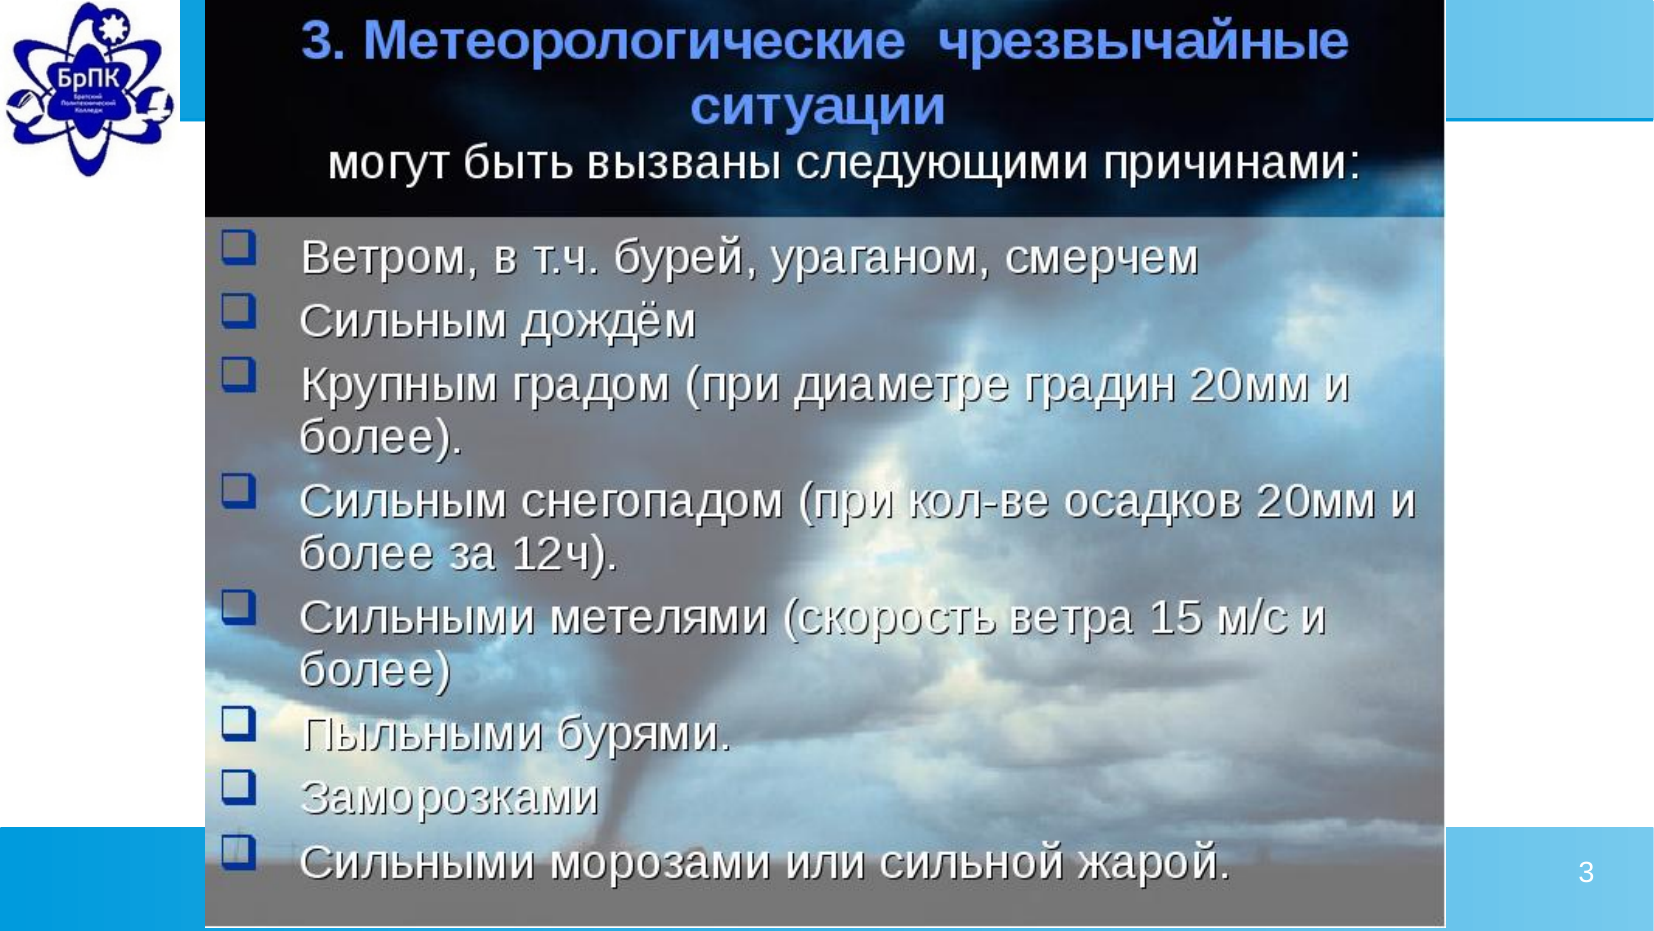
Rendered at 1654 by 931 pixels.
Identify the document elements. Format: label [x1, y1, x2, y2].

picture [205, 0, 1446, 928]
picture [0, 0, 180, 180]
